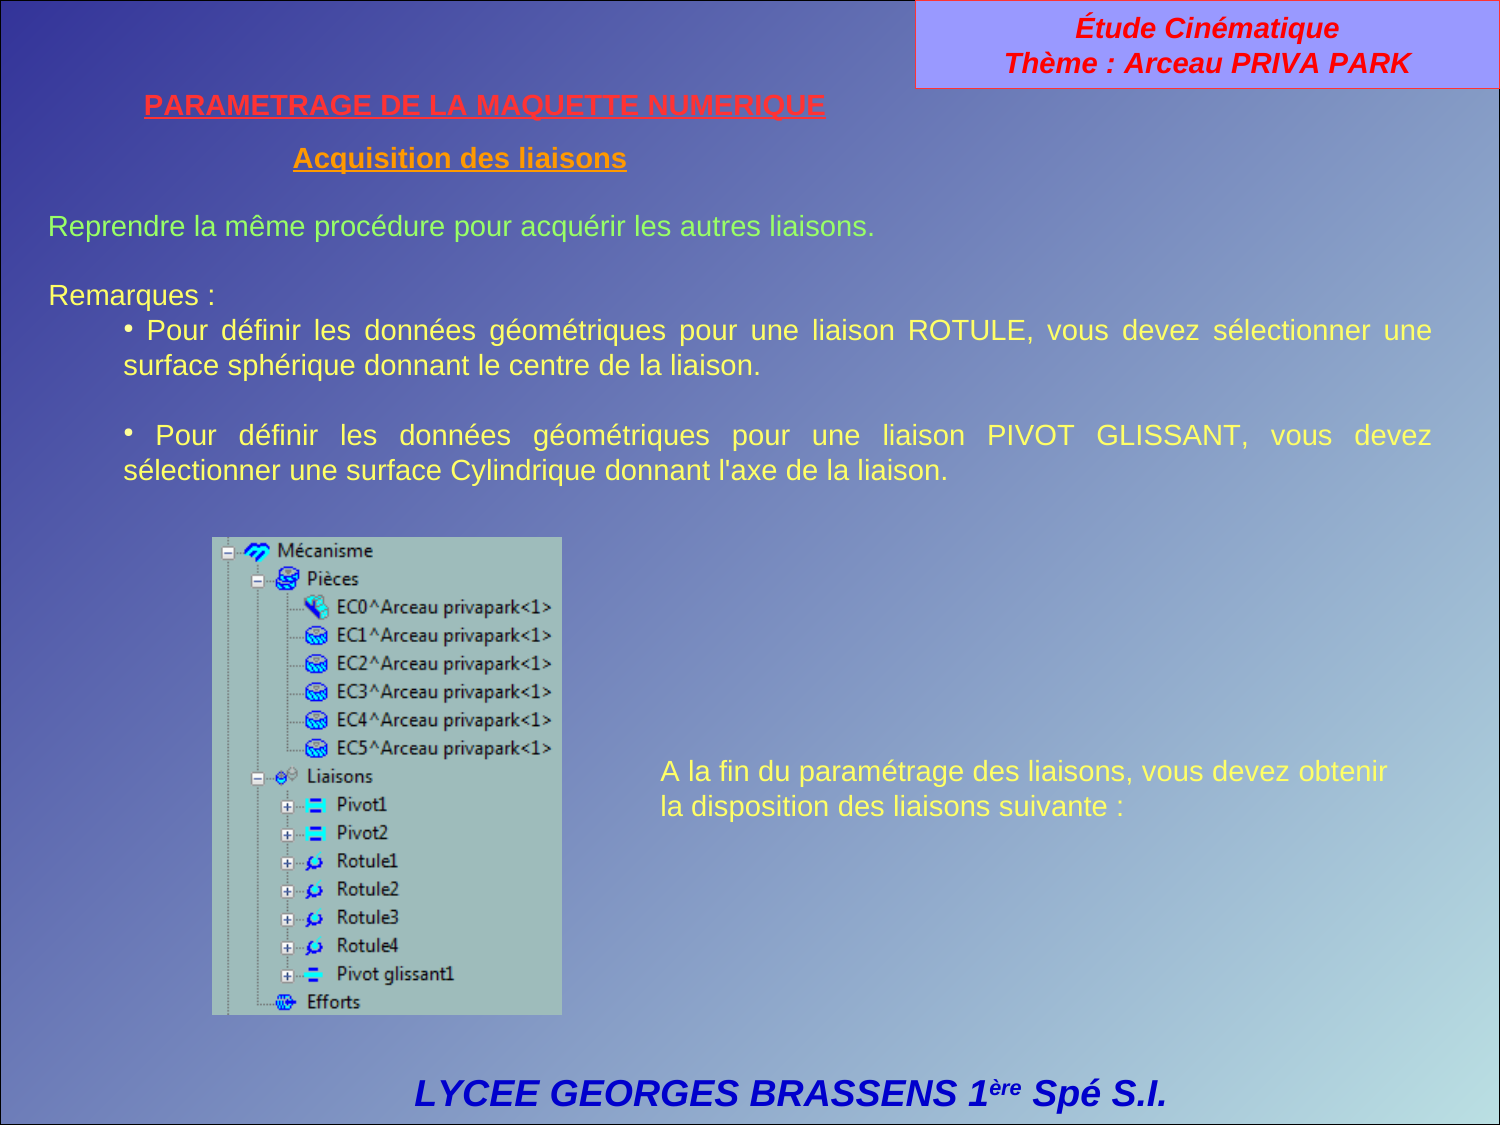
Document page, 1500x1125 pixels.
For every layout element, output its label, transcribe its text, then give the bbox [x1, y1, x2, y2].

text_box Acquisition des liaisons [277, 131, 643, 183]
text_box Remarques : Pour définir les données géométriques pour une liaison ROTULE, vous devez sélectionner une surface sphérique donnant le centre de la liaison. Pour définir les données géométriques pour une liaison PIVOT GLISSANT, vous devez sélectionner une surface Cylindrique donnant l'axe de la liaison. [33, 268, 1449, 495]
picture [212, 537, 562, 1015]
text_box Reprendre la même procédure pour acquérir les autres liaisons. [33, 199, 1449, 251]
text_box A la fin du paramétrage des liaisons, vous devez obtenir la disposition des liaisons suivante : [645, 744, 1426, 831]
text_box PARAMETRAGE DE LA MAQUETTE NUMERIQUE [129, 78, 842, 130]
